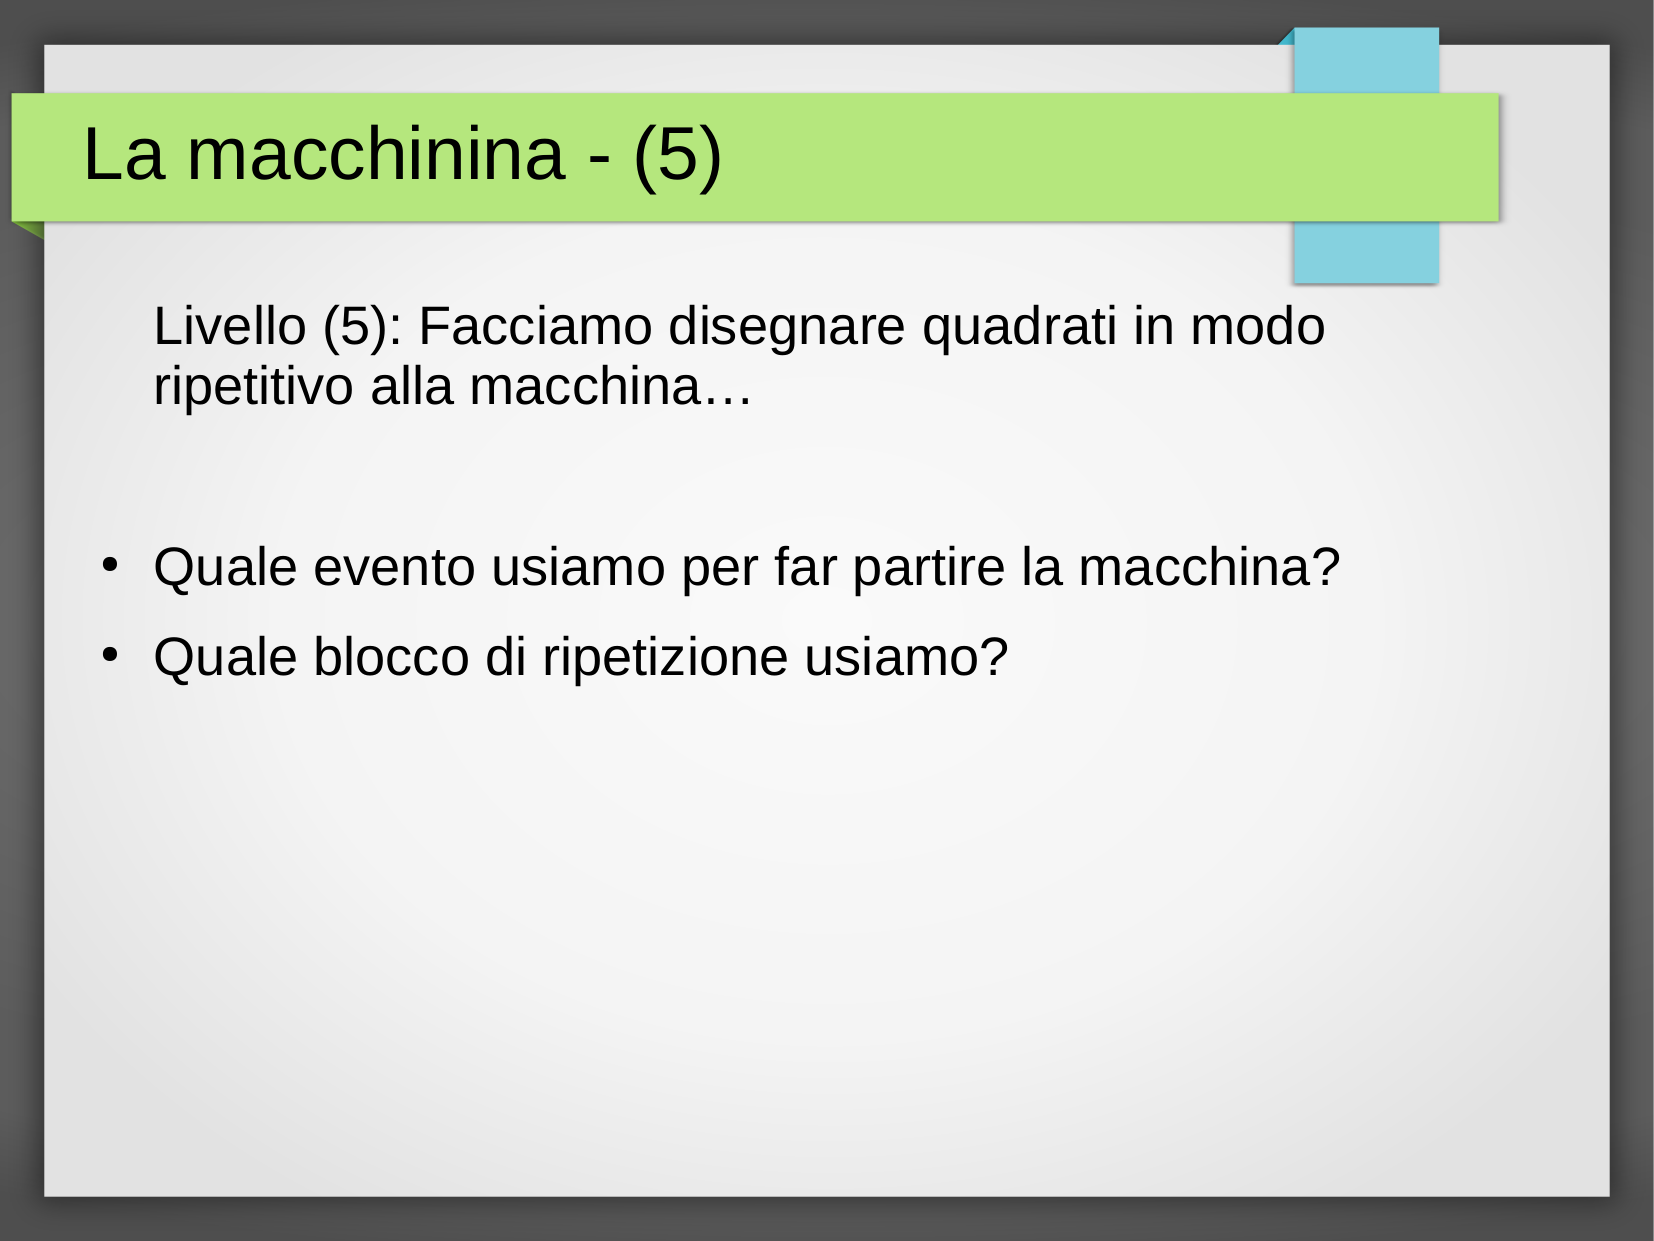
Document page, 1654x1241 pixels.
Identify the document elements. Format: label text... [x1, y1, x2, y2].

title La macchinina - (5) [82, 94, 1264, 213]
picture [0, 0, 1654, 1241]
list Livello (5): Facciamo disegnare quadrati in modo ripetitivo alla macchina… Quale evento usiamo per far partire la macchina? Quale blocco di ripetizione usiamo? [82, 295, 1524, 1052]
